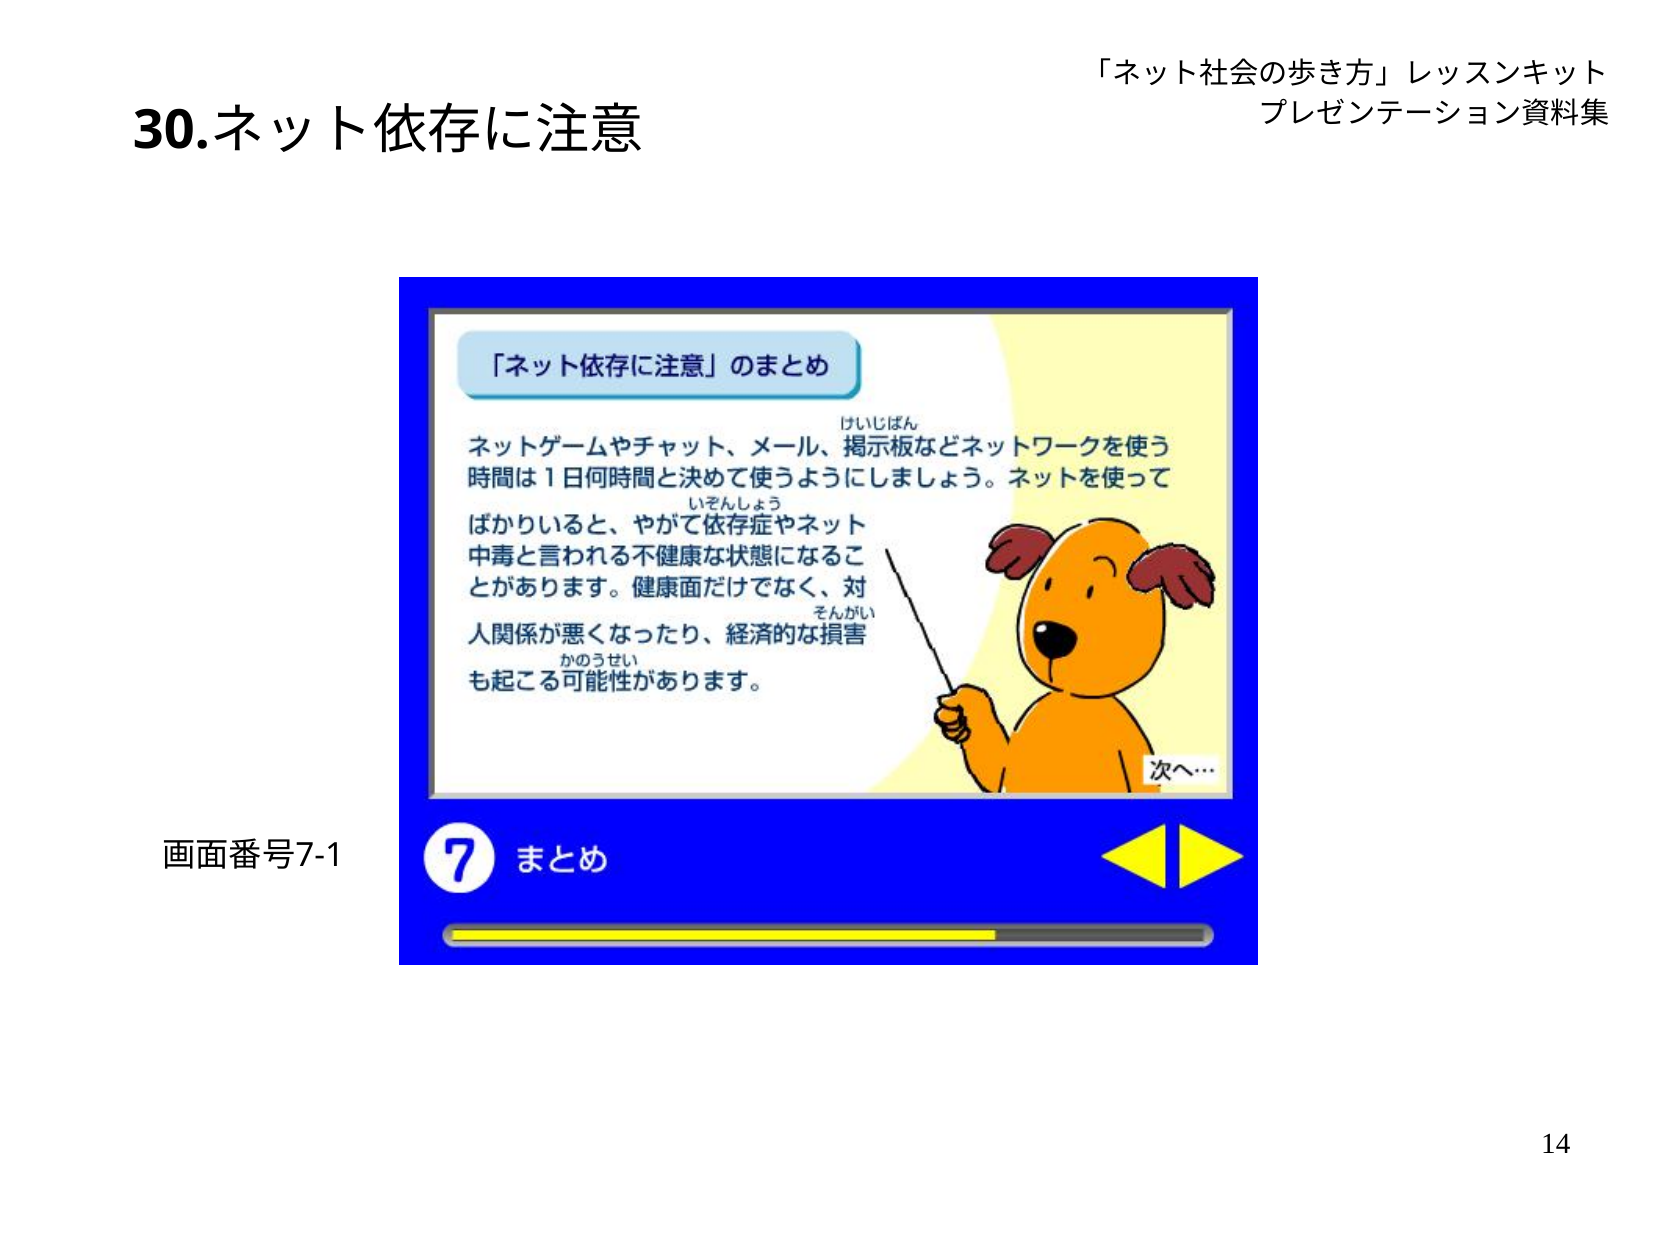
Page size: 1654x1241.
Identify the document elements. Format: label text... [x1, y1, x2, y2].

text_box 30.ネット依存に注意 [118, 88, 1093, 169]
text_box 画面番号7-1 [147, 826, 384, 882]
picture [399, 277, 1258, 965]
text_box 「ネット社会の歩き方」レッスンキット プレゼンテーション資料集 [1062, 44, 1625, 139]
